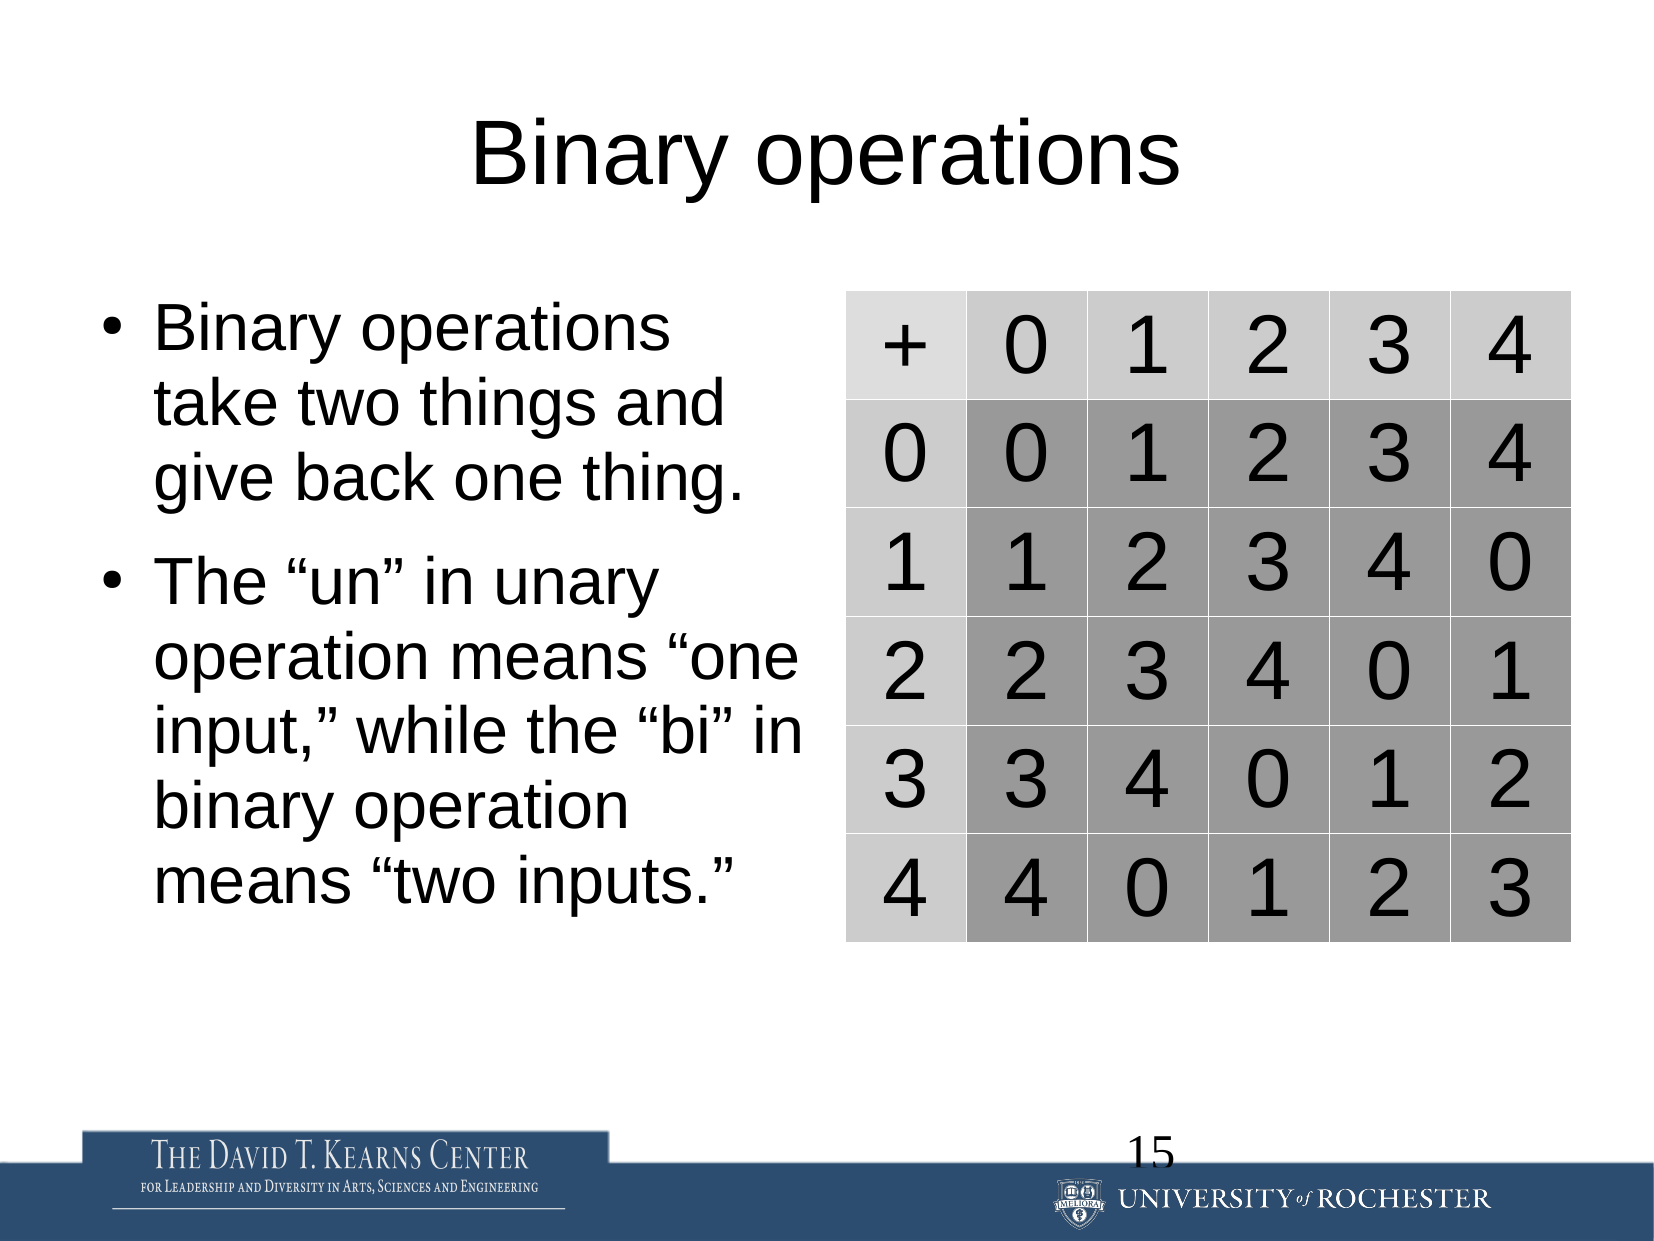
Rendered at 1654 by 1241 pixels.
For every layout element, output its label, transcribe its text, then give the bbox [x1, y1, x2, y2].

table_cell 1 [846, 508, 966, 616]
table_cell 0 [846, 400, 966, 507]
table_cell 1 [1209, 834, 1329, 942]
title Binary operations [82, 49, 1571, 257]
table_header 3 [1330, 291, 1450, 399]
table_cell 0 [1330, 617, 1450, 725]
table_header 2 [1209, 291, 1329, 399]
table_cell 2 [1451, 726, 1571, 833]
table_cell 2 [967, 617, 1087, 725]
table_header + [846, 291, 966, 399]
table_header 4 [1451, 291, 1571, 399]
table_cell 3 [967, 726, 1087, 833]
table_cell 4 [1088, 726, 1208, 833]
table_header 0 [967, 291, 1087, 399]
table_cell 2 [1088, 508, 1208, 616]
table_cell 3 [1330, 400, 1450, 507]
table_cell 1 [1451, 617, 1571, 725]
table_cell 1 [967, 508, 1087, 616]
table_cell 3 [1451, 834, 1571, 942]
table_cell 3 [846, 726, 966, 833]
table_cell 4 [1330, 508, 1450, 616]
table_cell 4 [1209, 617, 1329, 725]
table_cell 2 [1209, 400, 1329, 507]
picture [0, 0, 1654, 1241]
table_cell 0 [1088, 834, 1208, 942]
table_cell 2 [1330, 834, 1450, 942]
table_cell 0 [967, 400, 1087, 507]
table_cell 4 [1451, 400, 1571, 507]
picture [1053, 1178, 1492, 1230]
table_cell 0 [1209, 726, 1329, 833]
table_cell 4 [967, 834, 1087, 942]
table_cell 1 [1330, 726, 1450, 833]
table_cell 1 [1088, 400, 1208, 507]
table_cell 3 [1209, 508, 1329, 616]
table_cell 2 [846, 617, 966, 725]
table_cell 0 [1451, 508, 1571, 616]
table_header 1 [1088, 291, 1208, 399]
list Binary operations take two things and give back one thing. The “un” in unary operation means “one input,” while the “bi” in binary operation means “two inputs.” [82, 290, 809, 1010]
table_cell 4 [846, 834, 966, 942]
table_cell 3 [1088, 617, 1208, 725]
